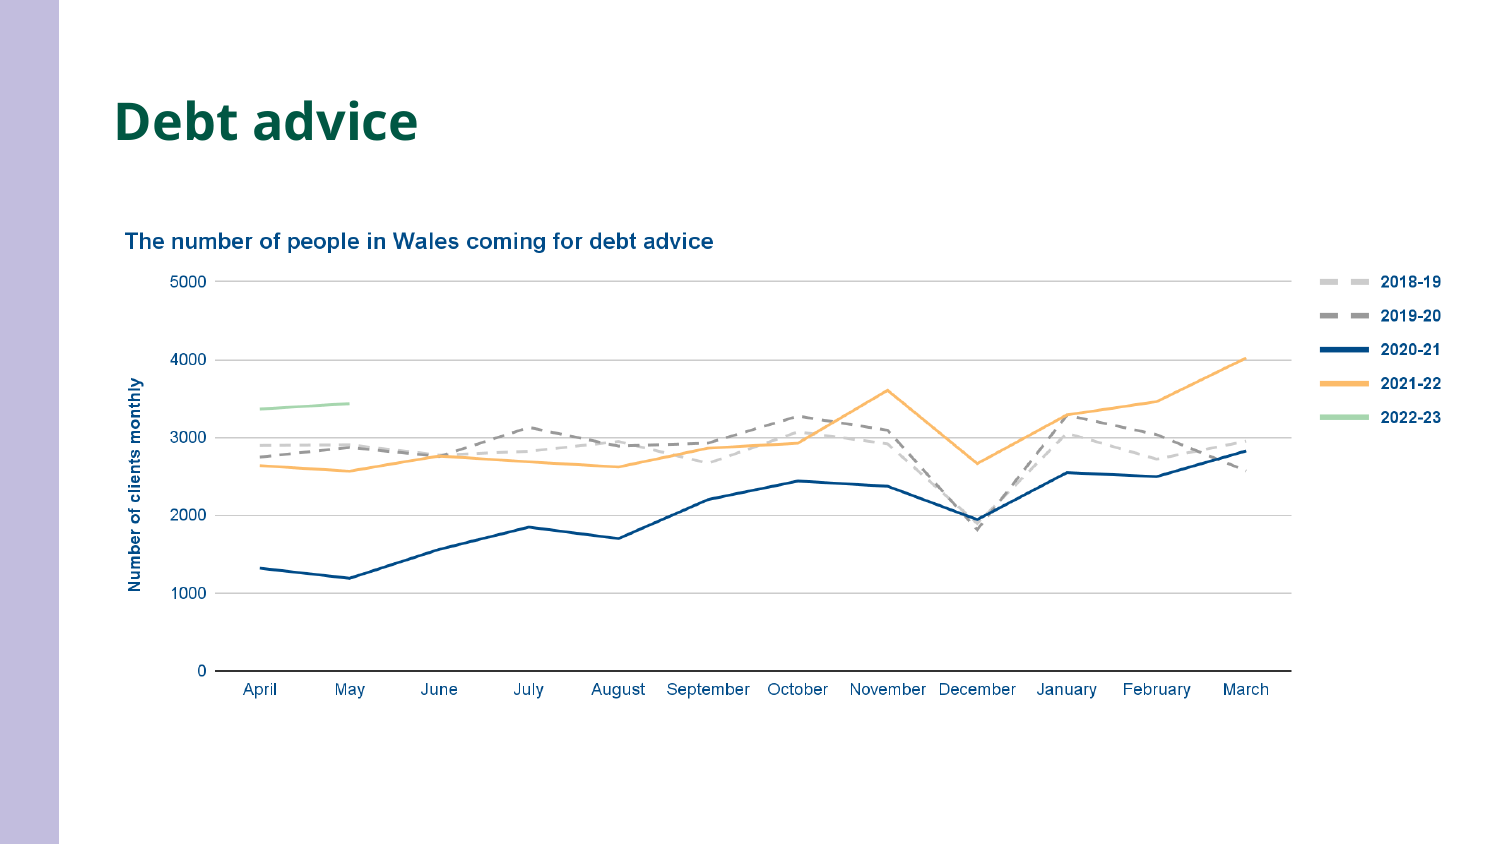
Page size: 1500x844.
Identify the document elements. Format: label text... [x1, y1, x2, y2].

title Debt advice [98, 72, 1396, 174]
picture [98, 201, 1467, 725]
